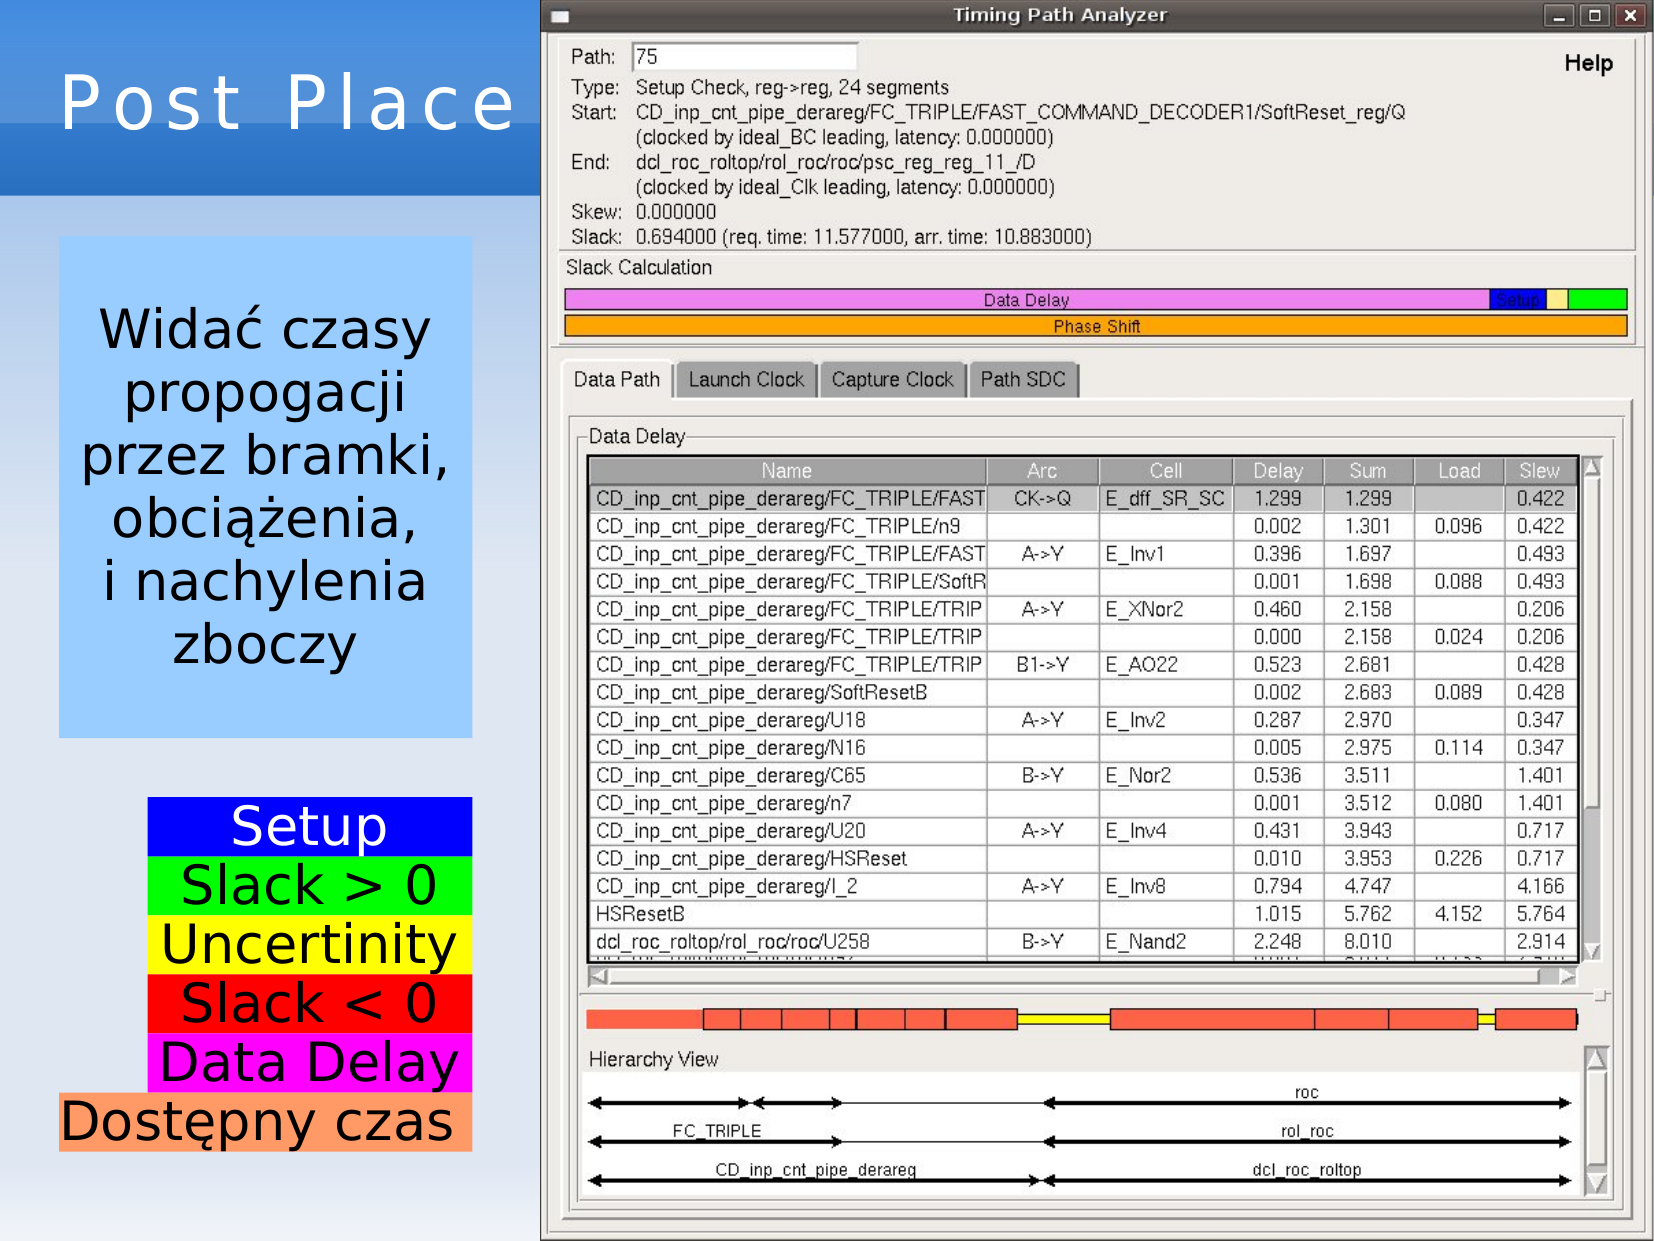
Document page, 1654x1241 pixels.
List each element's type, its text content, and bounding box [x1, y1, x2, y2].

text_box Uncertinity [147, 915, 473, 974]
text_box Slack > 0 [147, 857, 473, 915]
text_box Dostępny czas [59, 1092, 473, 1152]
text_box Data Delay [147, 1033, 473, 1092]
title Post Place [59, 29, 540, 178]
text_box Widać czasy propogacji przez bramki, obciążenia, i nachylenia zboczy [59, 236, 473, 739]
text_box Slack < 0 [147, 974, 473, 1033]
picture [0, 0, 1654, 1241]
text_box Setup [147, 797, 473, 857]
